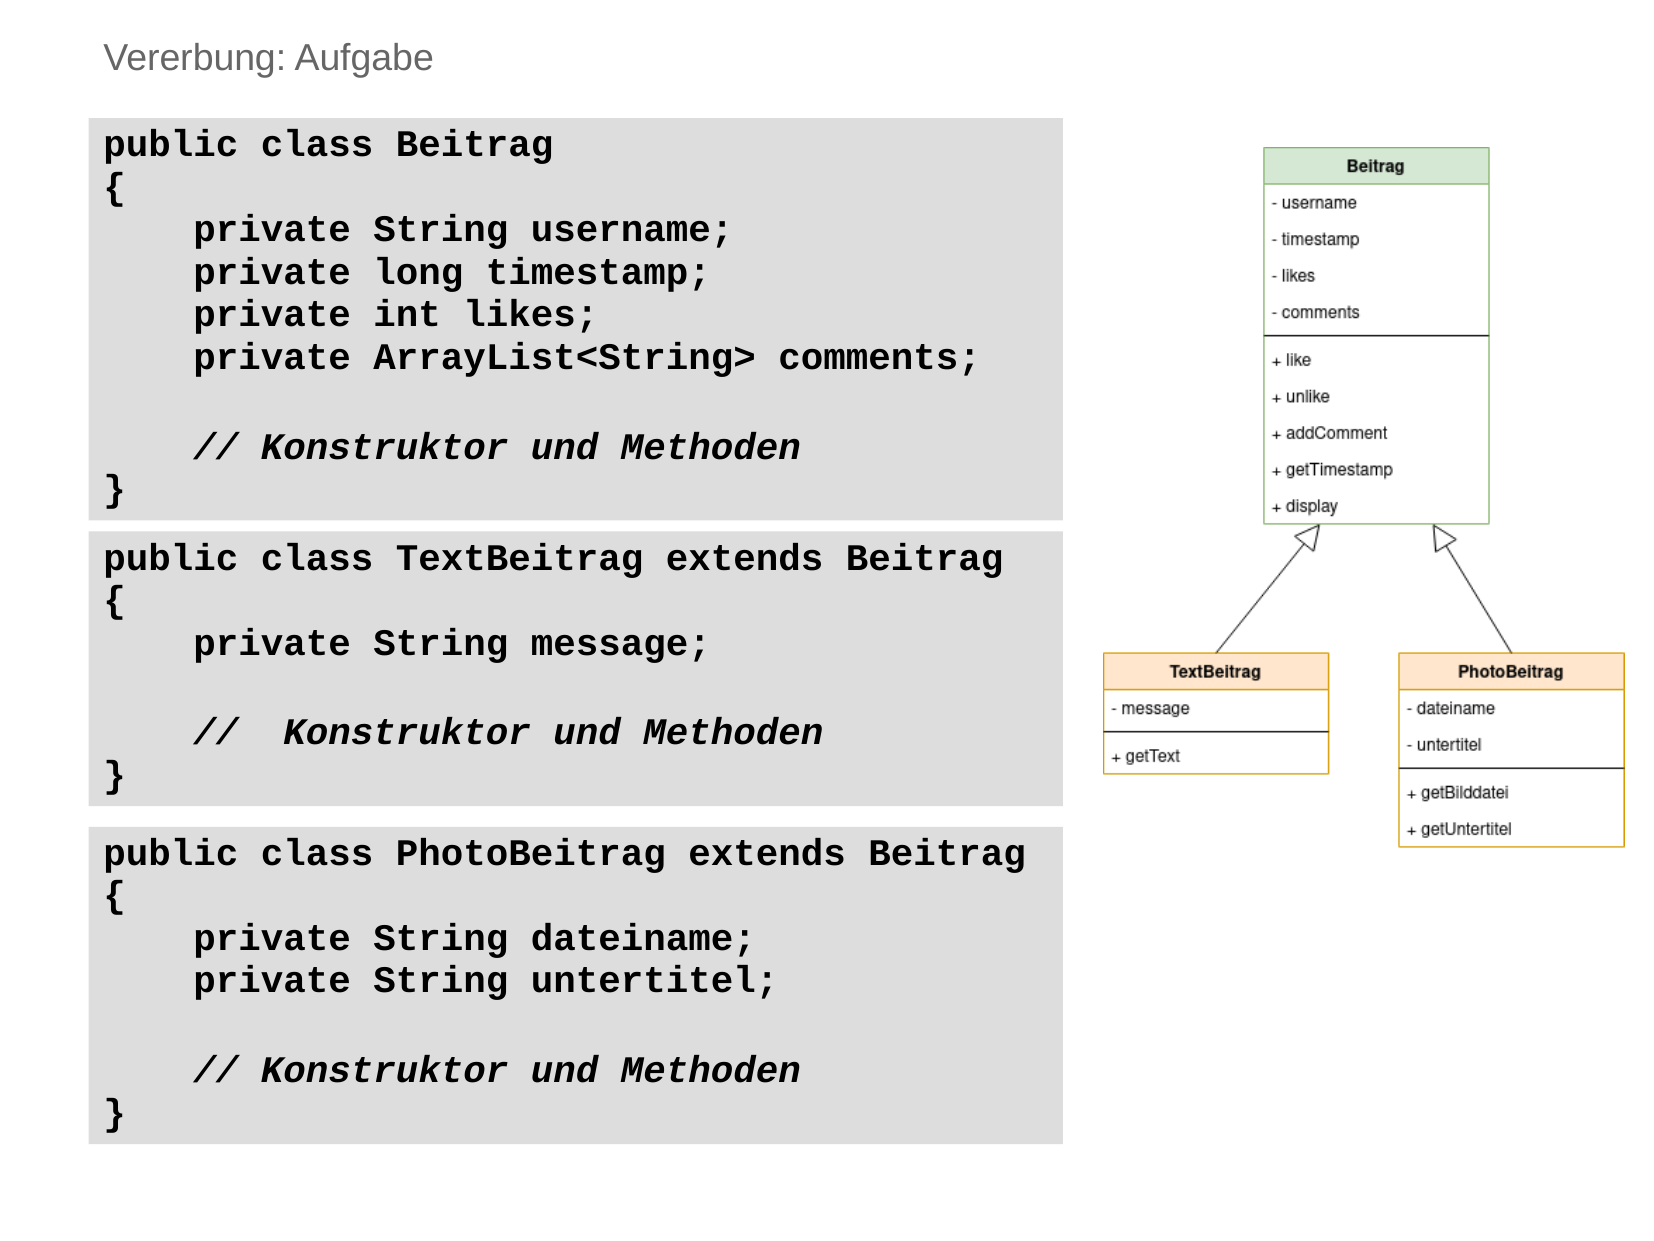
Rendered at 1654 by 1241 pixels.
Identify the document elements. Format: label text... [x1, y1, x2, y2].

text_box public class TextBeitrag extends Beitrag { private String message; // Konstruktor und Methoden } [88, 531, 1063, 807]
text_box public class Beitrag { private String username; private long timestamp; private int likes; private ArrayList<String> comments; // Konstruktor und Methoden } [88, 118, 1063, 521]
text_box public class PhotoBeitrag extends Beitrag { private String dateiname; private String untertitel; // Konstruktor und Methoden } [88, 826, 1063, 1145]
text_box Vererbung: Aufgabe [88, 29, 1565, 87]
picture [1103, 147, 1625, 853]
